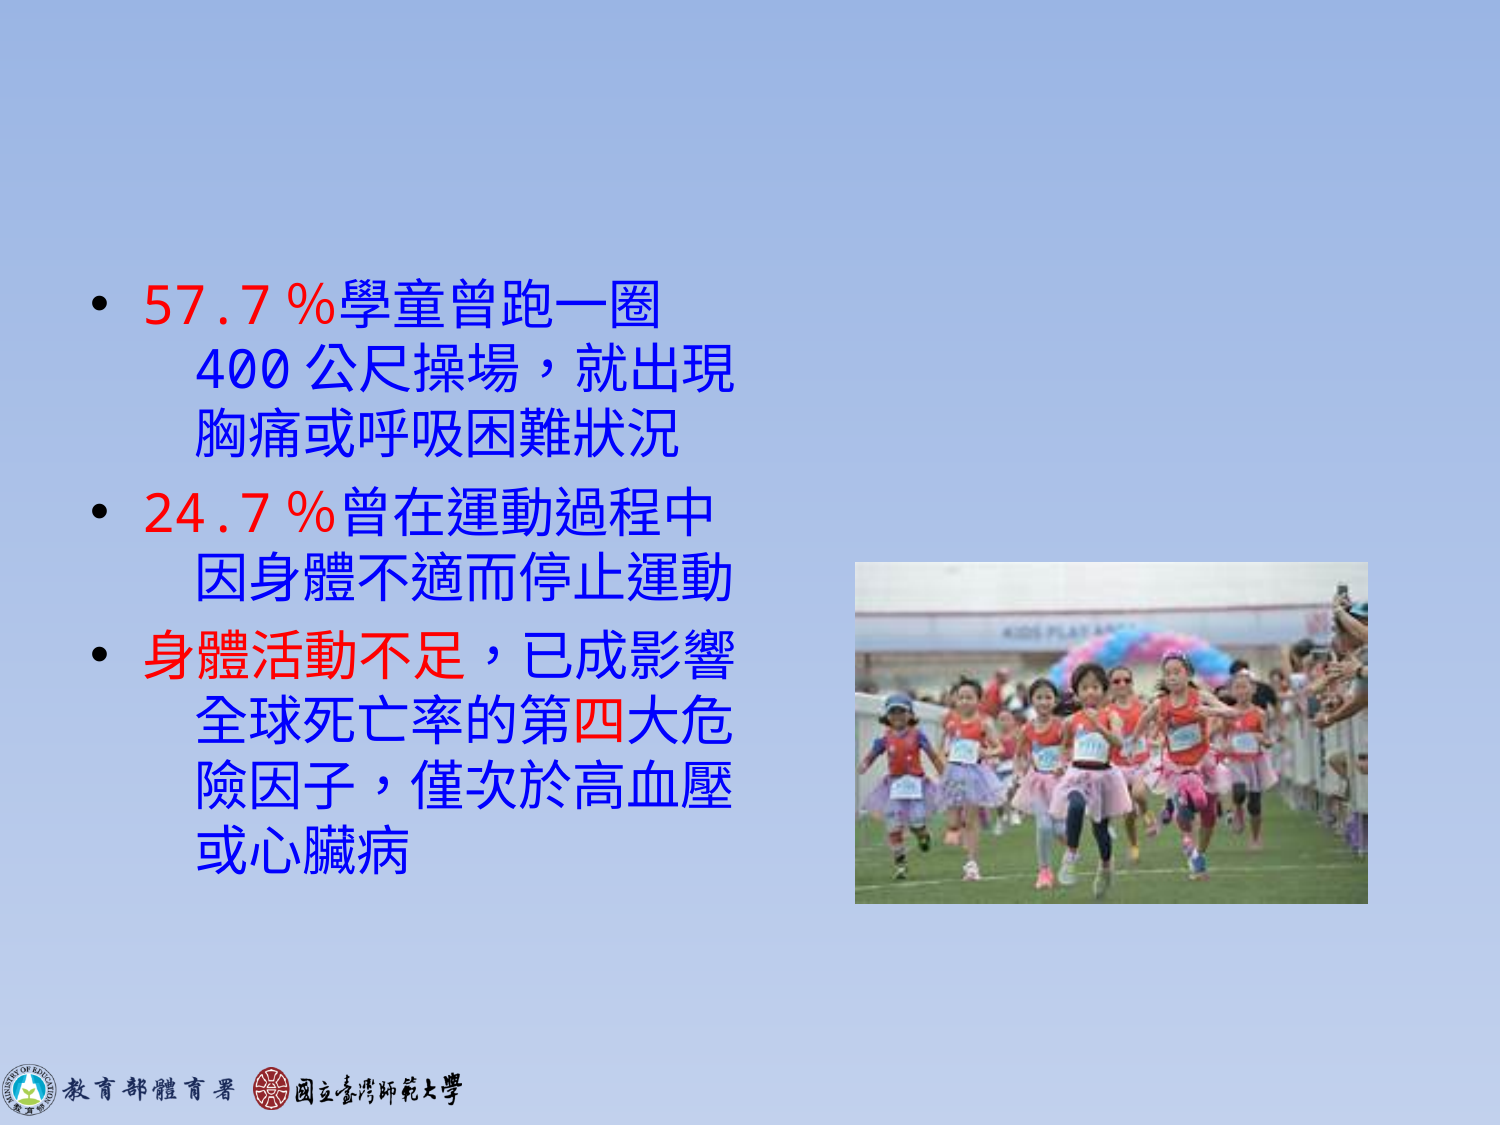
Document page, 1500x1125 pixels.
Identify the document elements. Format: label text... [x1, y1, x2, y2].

picture [855, 562, 1368, 905]
list 57.7％學童曾跑一圈400公尺操場，就出現胸痛或呼吸困難狀況 24.7％曾在運動過程中因身體不適而停止運動 身體活動不足，已成影響全球死亡率的第四大危險因子，僅次於高血壓或心臟病 [75, 262, 763, 1005]
